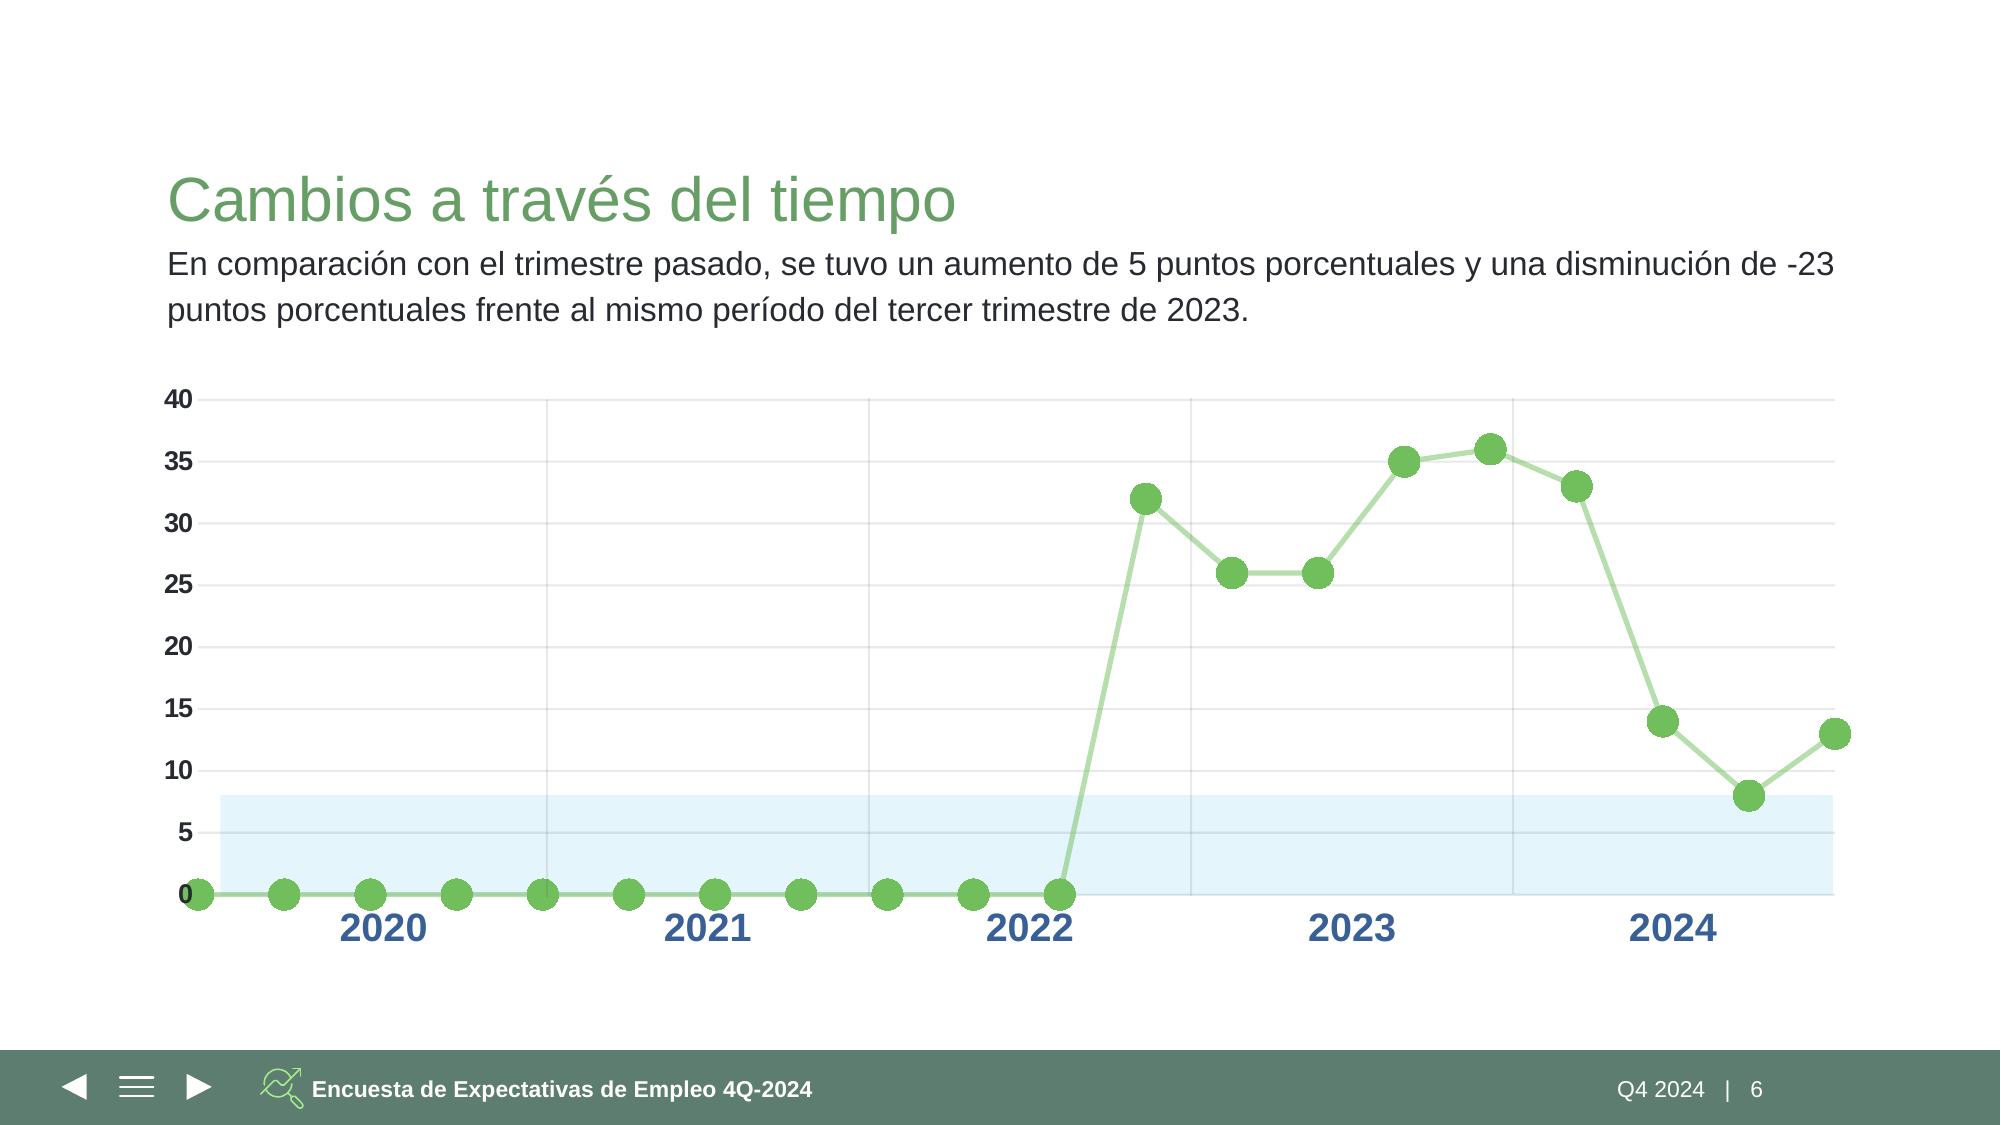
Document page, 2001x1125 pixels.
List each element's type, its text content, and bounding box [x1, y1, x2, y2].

list En comparación con el trimestre pasado, se tuvo un aumento de 5 puntos porcentuales y una disminución de -23 puntos porcentuales frente al mismo período del tercer trimestre de 2023. [167, 236, 1866, 333]
text_box [186, 1073, 212, 1100]
text_box 2024 [1513, 902, 1833, 951]
text_box 2022 [868, 902, 1191, 951]
text_box 2021 [546, 902, 868, 951]
chart [130, 385, 1866, 948]
text_box [61, 1073, 87, 1100]
title Cambios a través del tiempo [167, 154, 1833, 230]
picture [117, 1075, 156, 1099]
text_box 2020 [220, 902, 546, 951]
text_box 2023 [1191, 902, 1513, 951]
